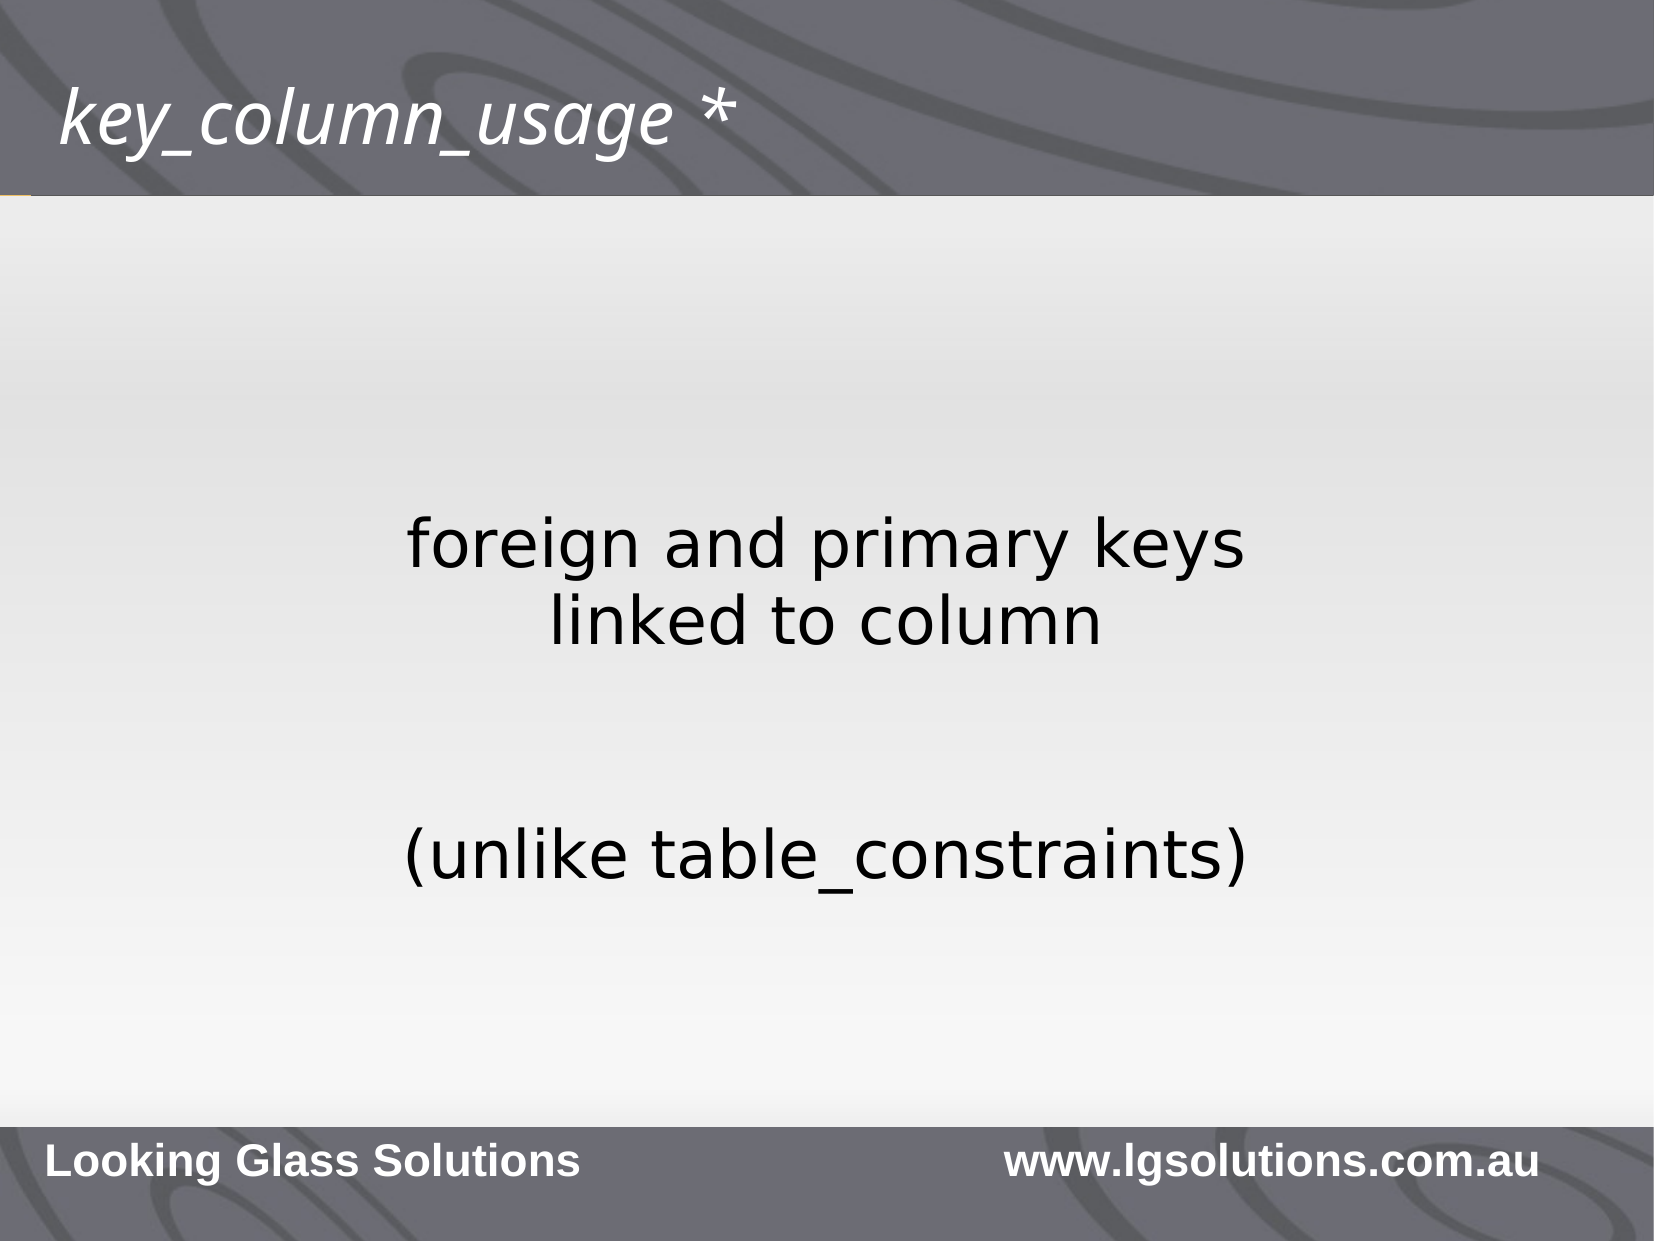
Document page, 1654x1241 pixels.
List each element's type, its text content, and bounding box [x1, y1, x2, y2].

title key_column_usage * [59, 48, 1270, 182]
picture [0, 0, 1654, 1241]
subtitle foreign and primary keys linked to column (unlike table_constraints) [82, 297, 1571, 1102]
